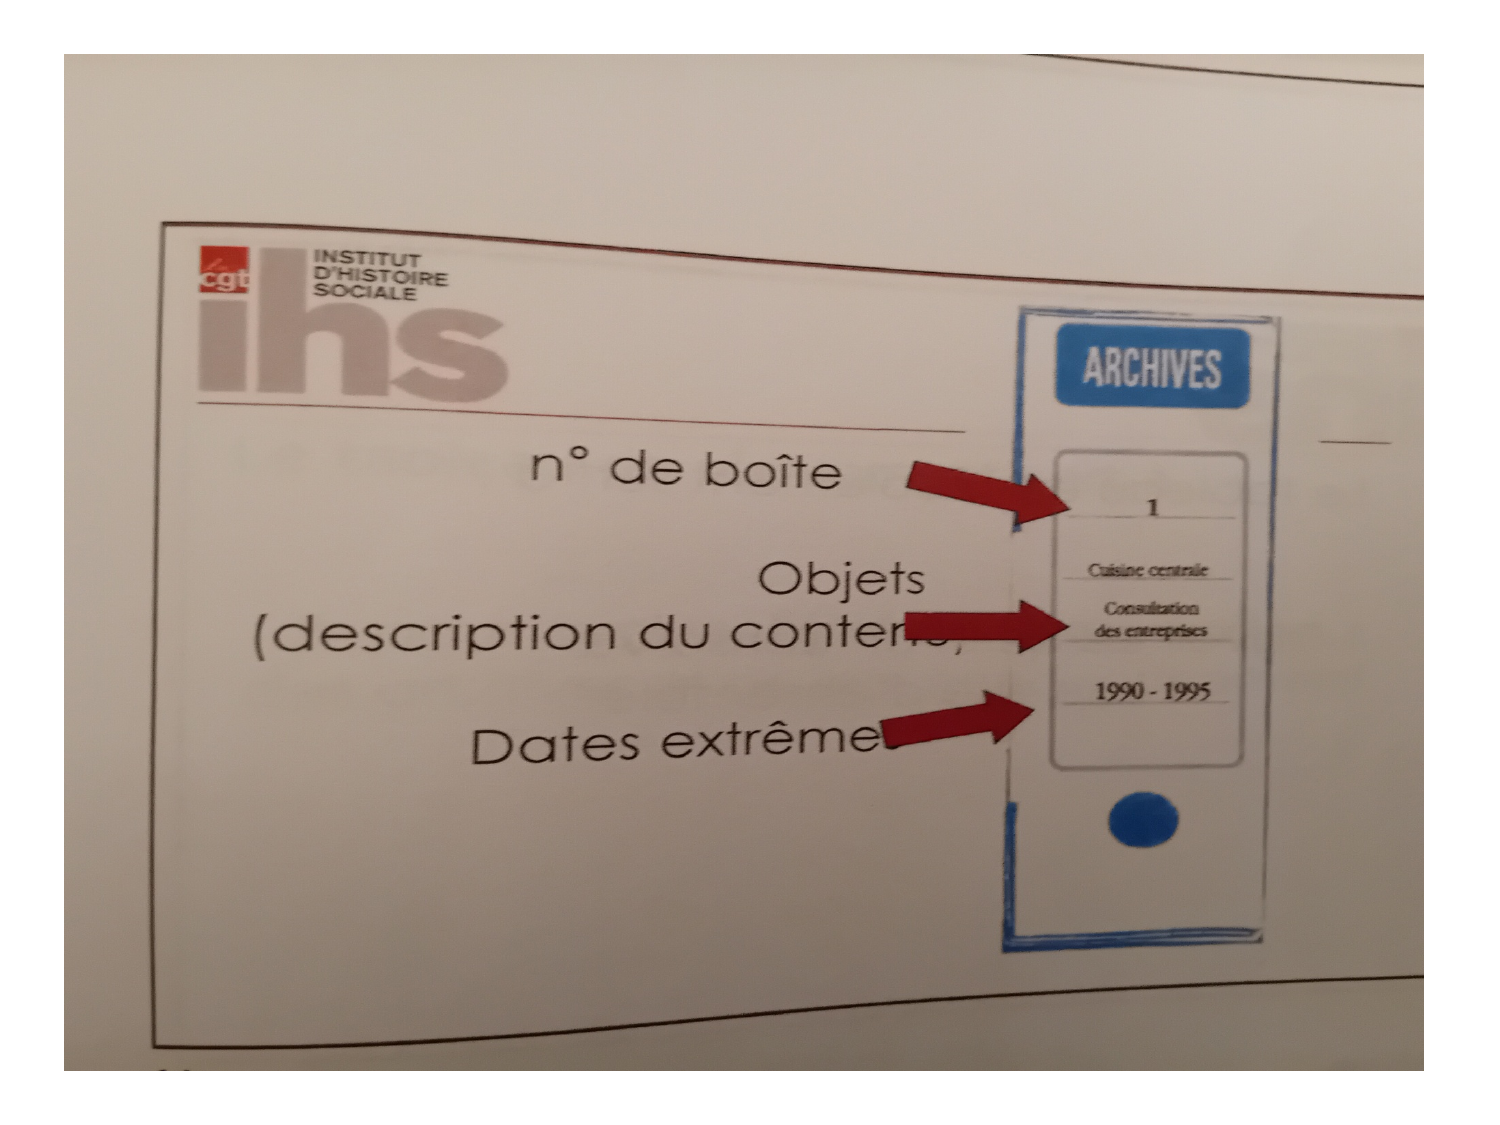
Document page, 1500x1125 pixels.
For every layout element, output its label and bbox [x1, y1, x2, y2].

picture [64, 54, 1424, 1071]
